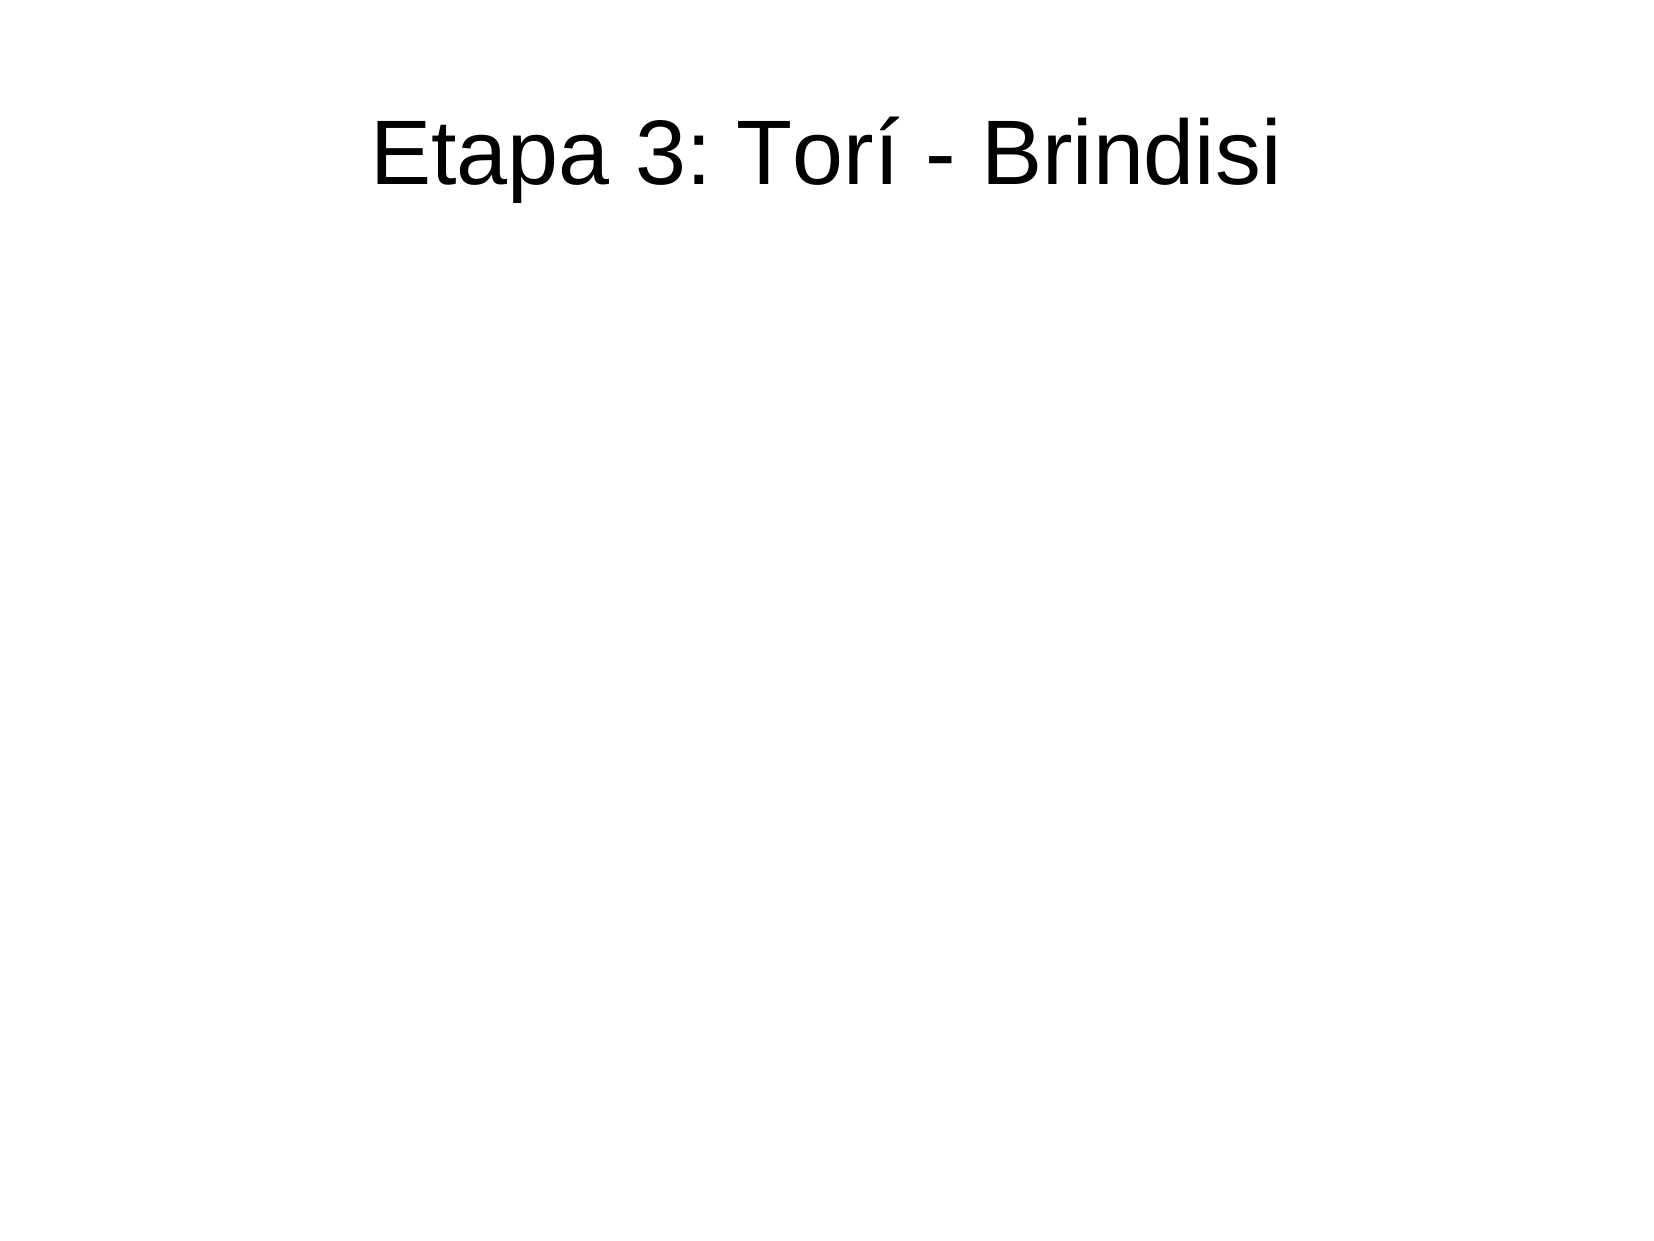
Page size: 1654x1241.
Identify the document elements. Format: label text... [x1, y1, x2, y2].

title Etapa 3: Torí - Brindisi [82, 49, 1571, 257]
